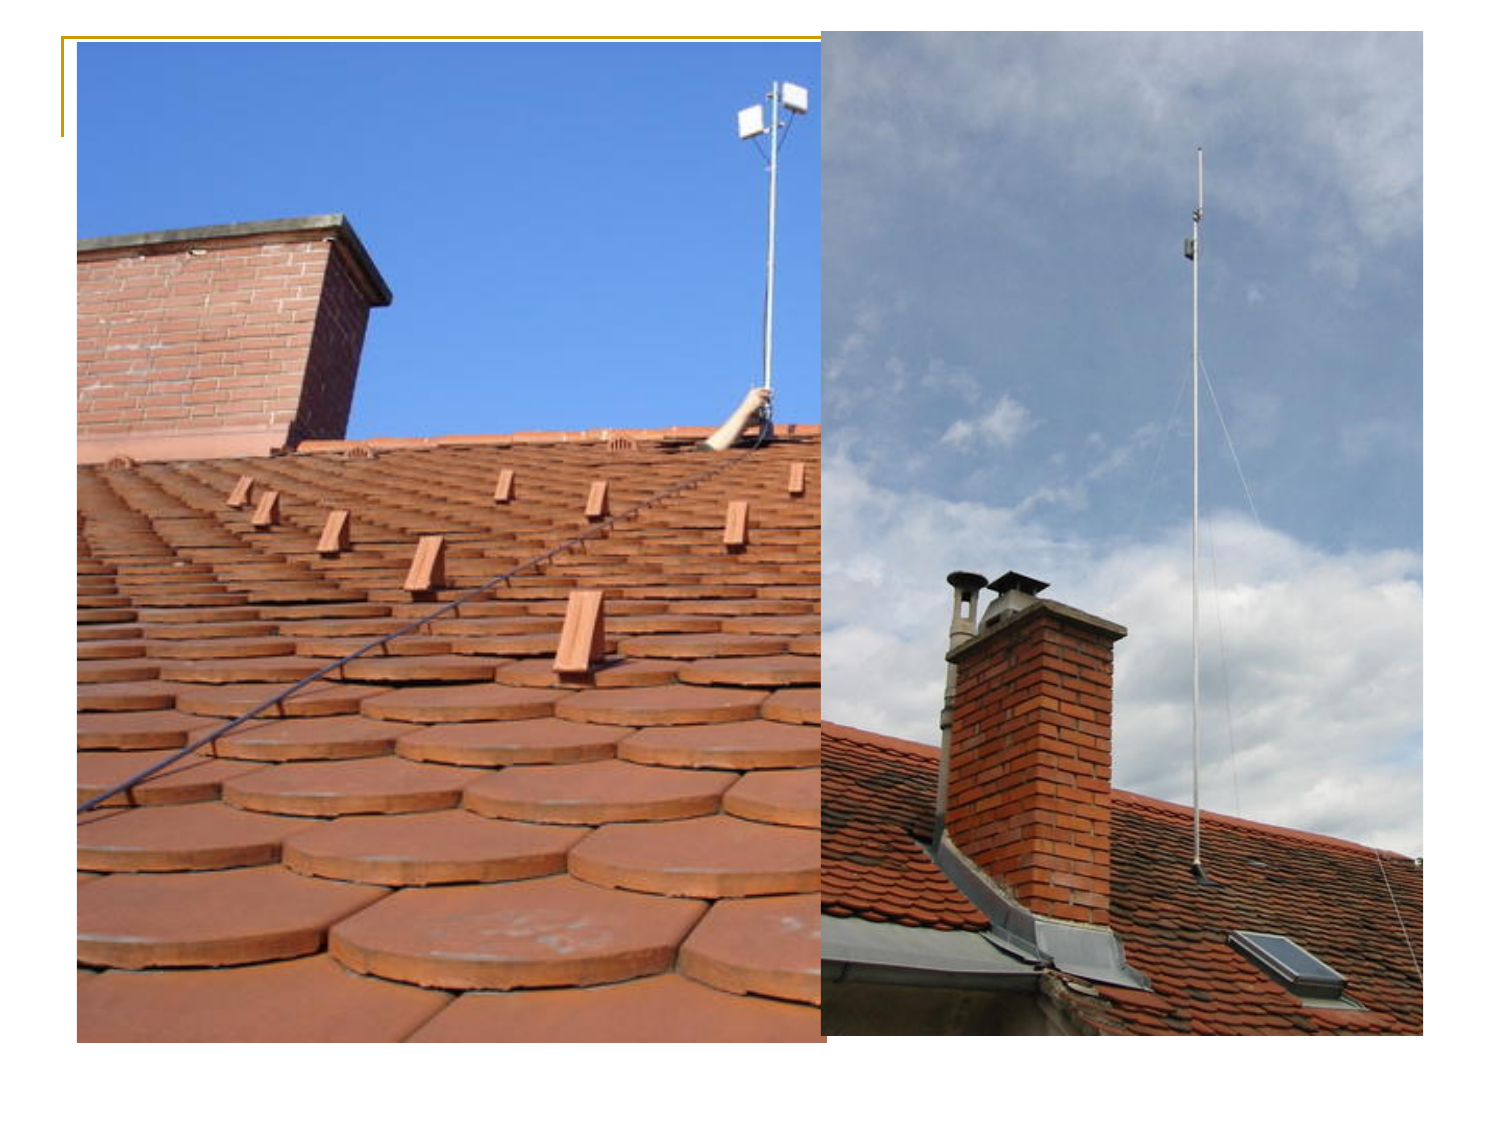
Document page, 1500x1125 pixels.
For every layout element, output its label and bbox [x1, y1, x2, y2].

picture [76, 31, 1424, 1043]
